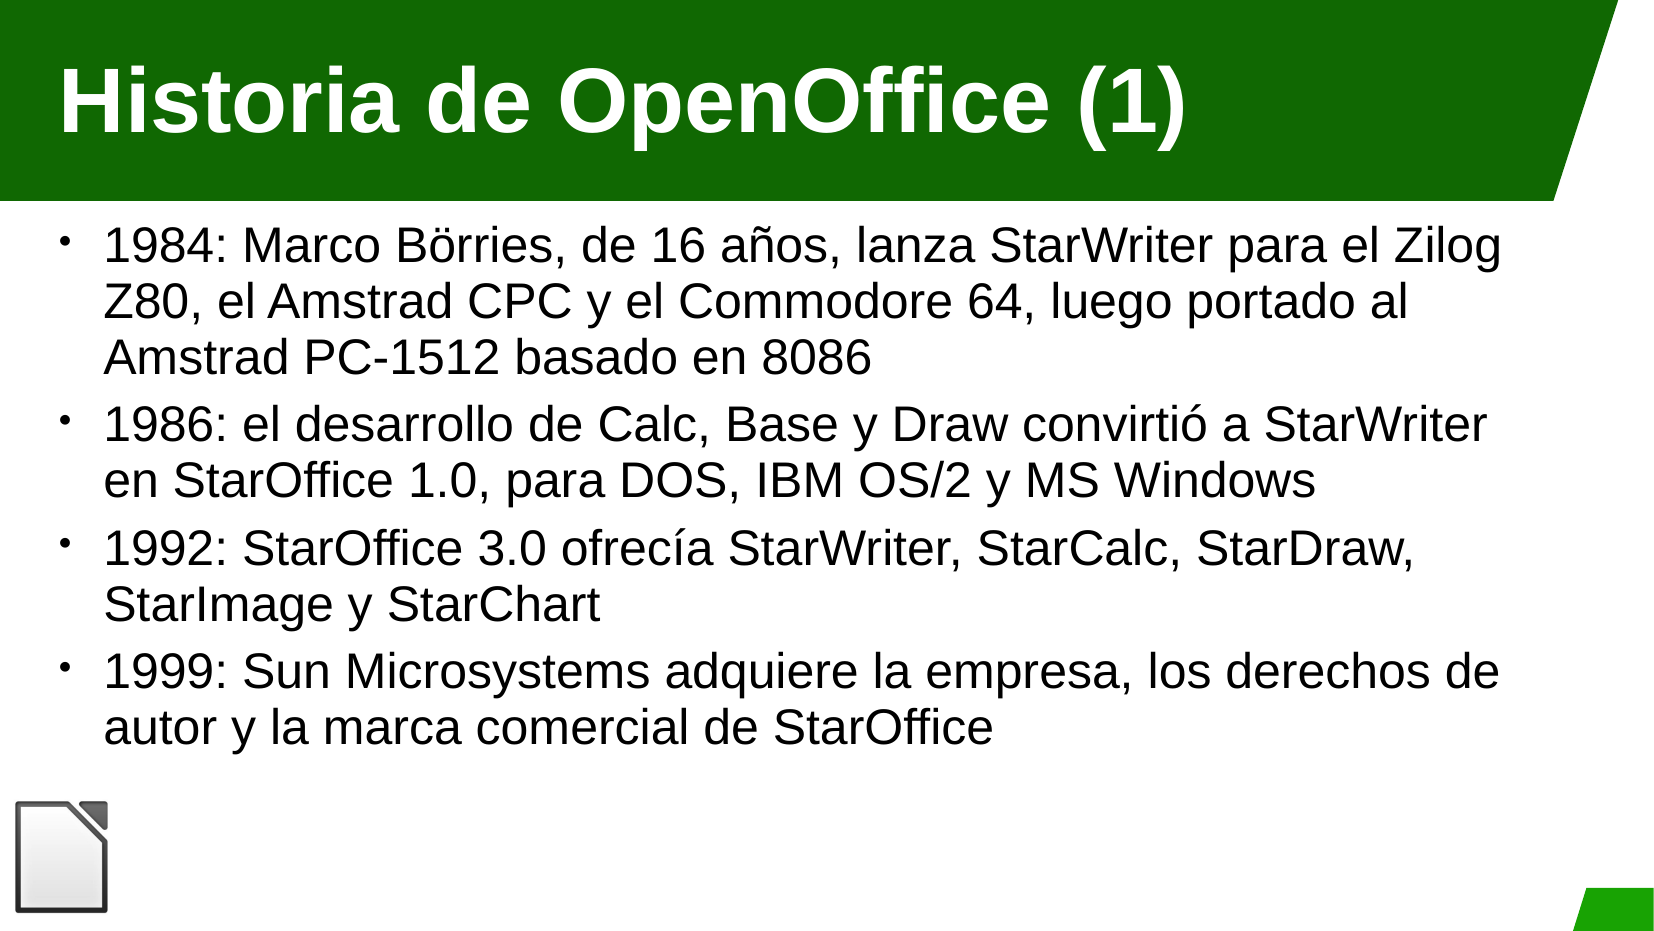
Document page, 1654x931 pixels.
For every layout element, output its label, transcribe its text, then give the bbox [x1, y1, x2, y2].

picture [12, 798, 111, 917]
title Historia de OpenOffice (1) [59, 13, 1548, 189]
list 1984: Marco Börries, de 16 años, lanza StarWriter para el Zilog Z80, el Amstrad CPC y el Commodore 64, luego portado al Amstrad PC-1512 basado en 8086 1986: el desarrollo de Calc, Base y Draw convirtió a StarWriter en StarOffice 1.0, para DOS, IBM OS/2 y MS Windows 1992: StarOffice 3.0 ofrecía StarWriter, StarCalc, StarDraw, StarImage y StarChart 1999: Sun Microsystems adquiere la empresa, los derechos de autor y la marca comercial de StarOffice [59, 217, 1548, 886]
